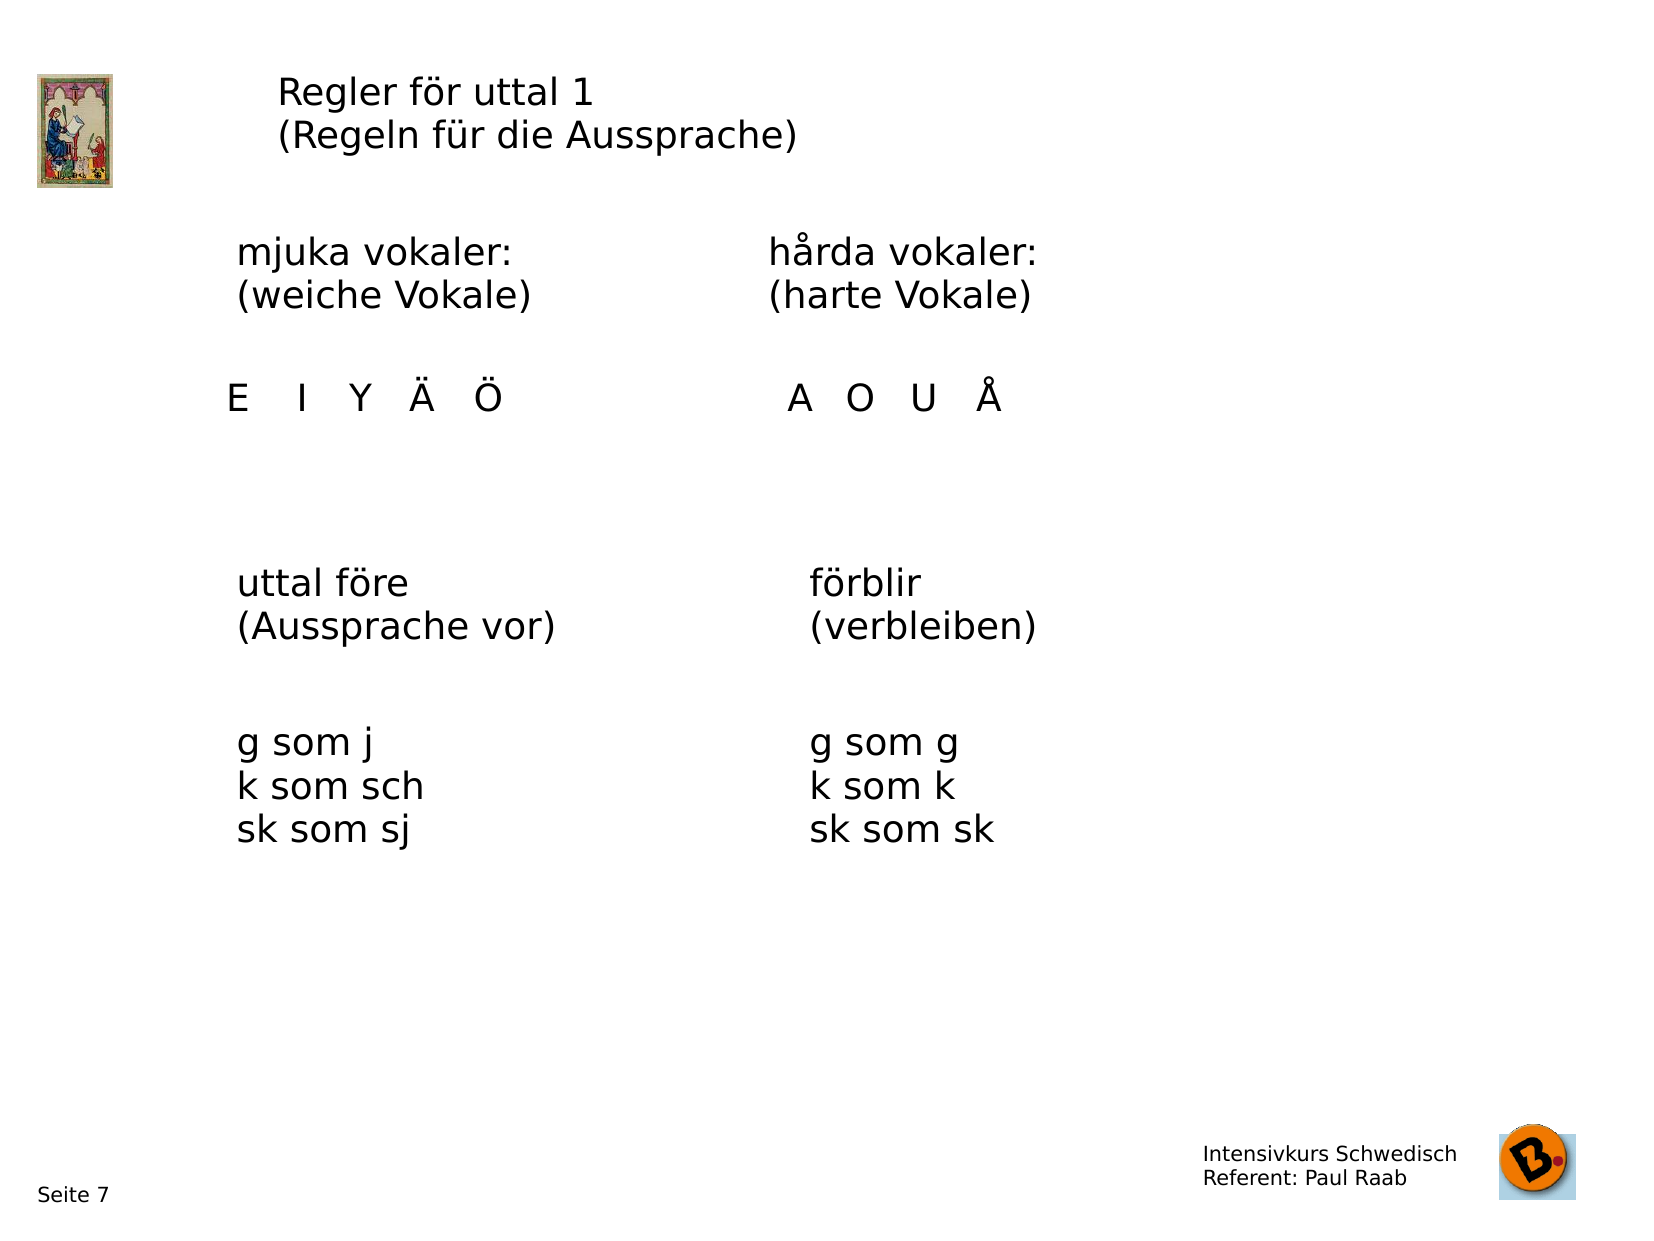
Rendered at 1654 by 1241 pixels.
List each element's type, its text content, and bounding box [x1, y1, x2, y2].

text_box E [211, 369, 281, 428]
text_box uttal före (Aussprache vor) [221, 553, 638, 656]
text_box U [906, 369, 971, 428]
text_box Ö [458, 369, 549, 428]
text_box förblir (verbleiben) [794, 554, 1211, 656]
text_box Y [357, 369, 410, 428]
text_box I [281, 369, 357, 428]
text_box O [830, 369, 906, 428]
text_box hårda vokaler: (harte Vokale) [753, 223, 1316, 326]
picture [37, 74, 113, 188]
text_box A [772, 369, 830, 428]
text_box Å [971, 369, 1037, 428]
text_box mjuka vokaler: (weiche Vokale) [221, 223, 753, 326]
text_box g som j k som sch sk som sj [221, 713, 488, 859]
picture [1499, 1124, 1576, 1200]
text_box g som g k som k sk som sk [794, 713, 1061, 859]
text_box Regler för uttal 1 (Regeln für die Aussprache) [262, 63, 1163, 166]
text_box Ä [410, 369, 458, 428]
